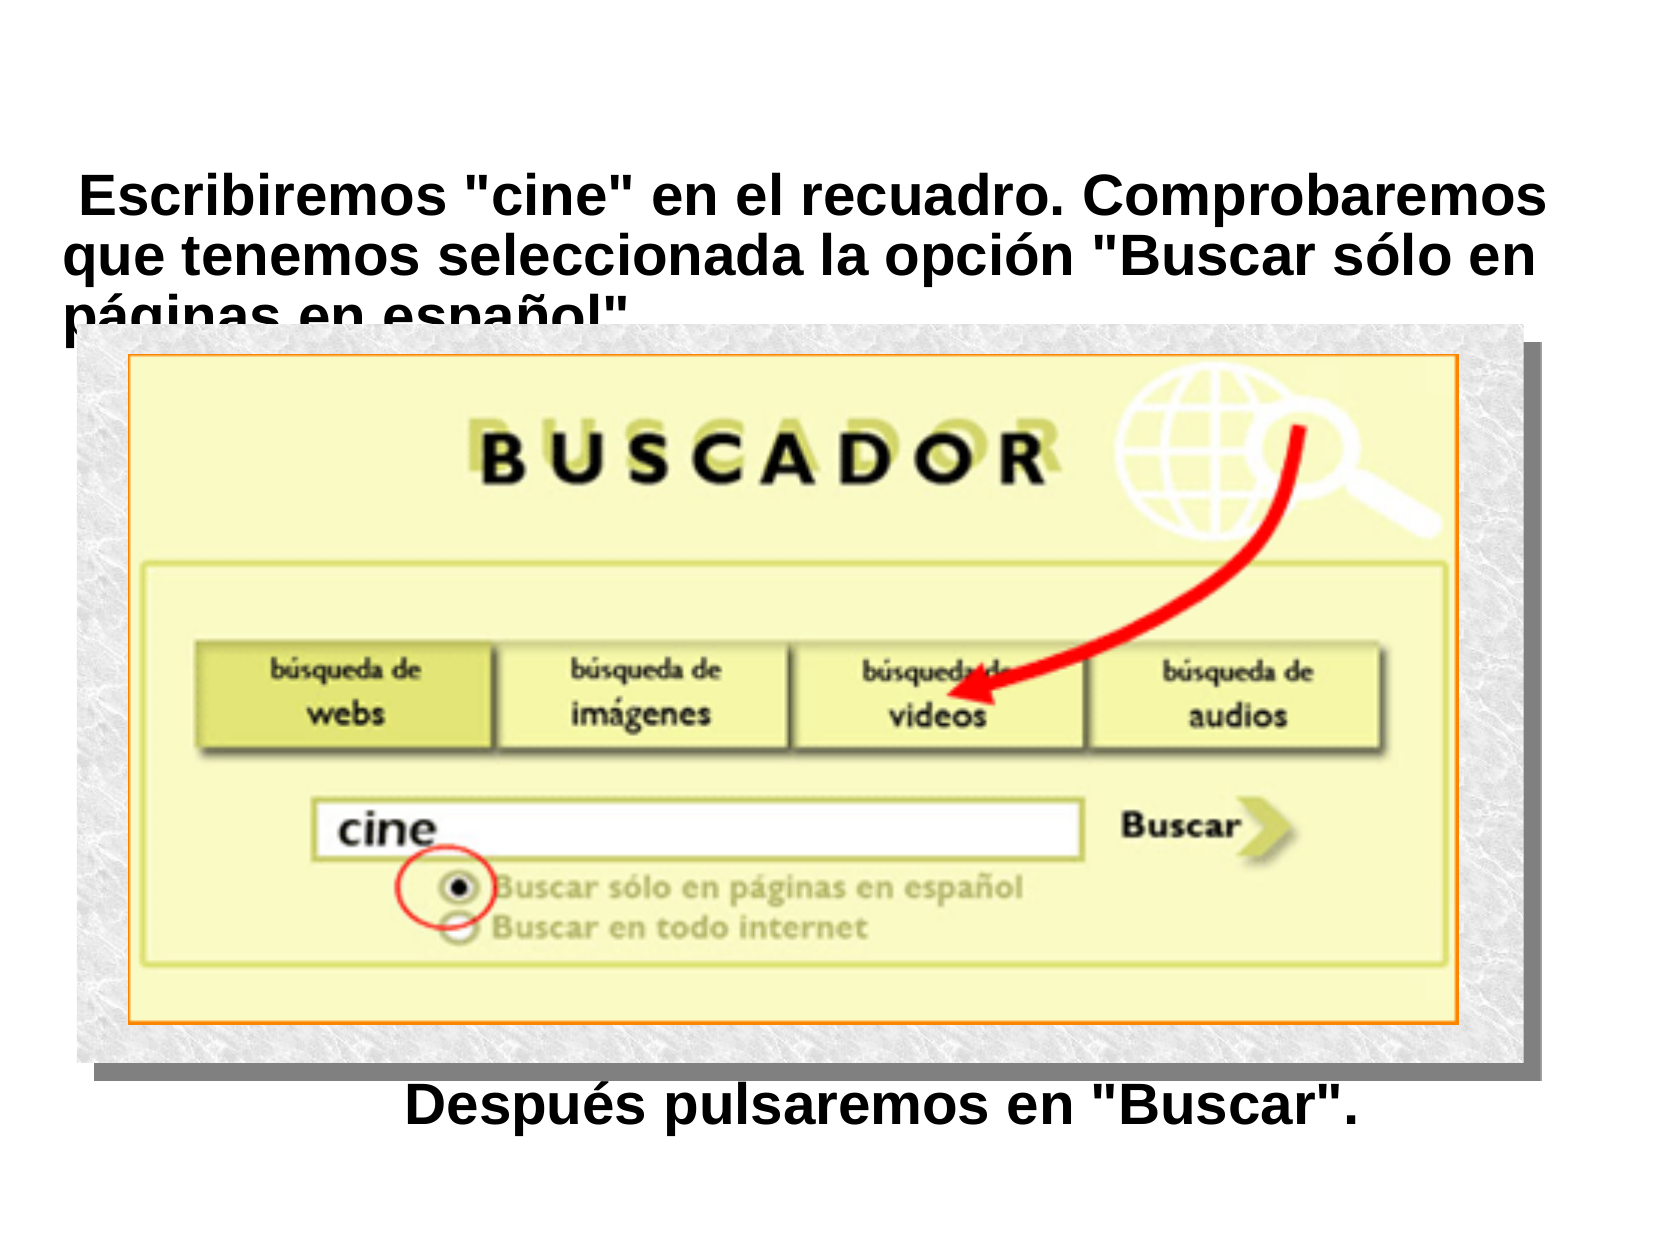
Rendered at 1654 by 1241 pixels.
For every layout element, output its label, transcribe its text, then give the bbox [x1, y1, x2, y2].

picture [128, 354, 1459, 1025]
text_box Escribiremos "cine" en el recuadro. Comprobaremos que tenemos seleccionada la opción "Buscar sólo en páginas en español". [47, 159, 1613, 365]
text_box Después pulsaremos en "Buscar". [389, 1068, 1376, 1151]
text_box [76, 324, 1524, 1063]
